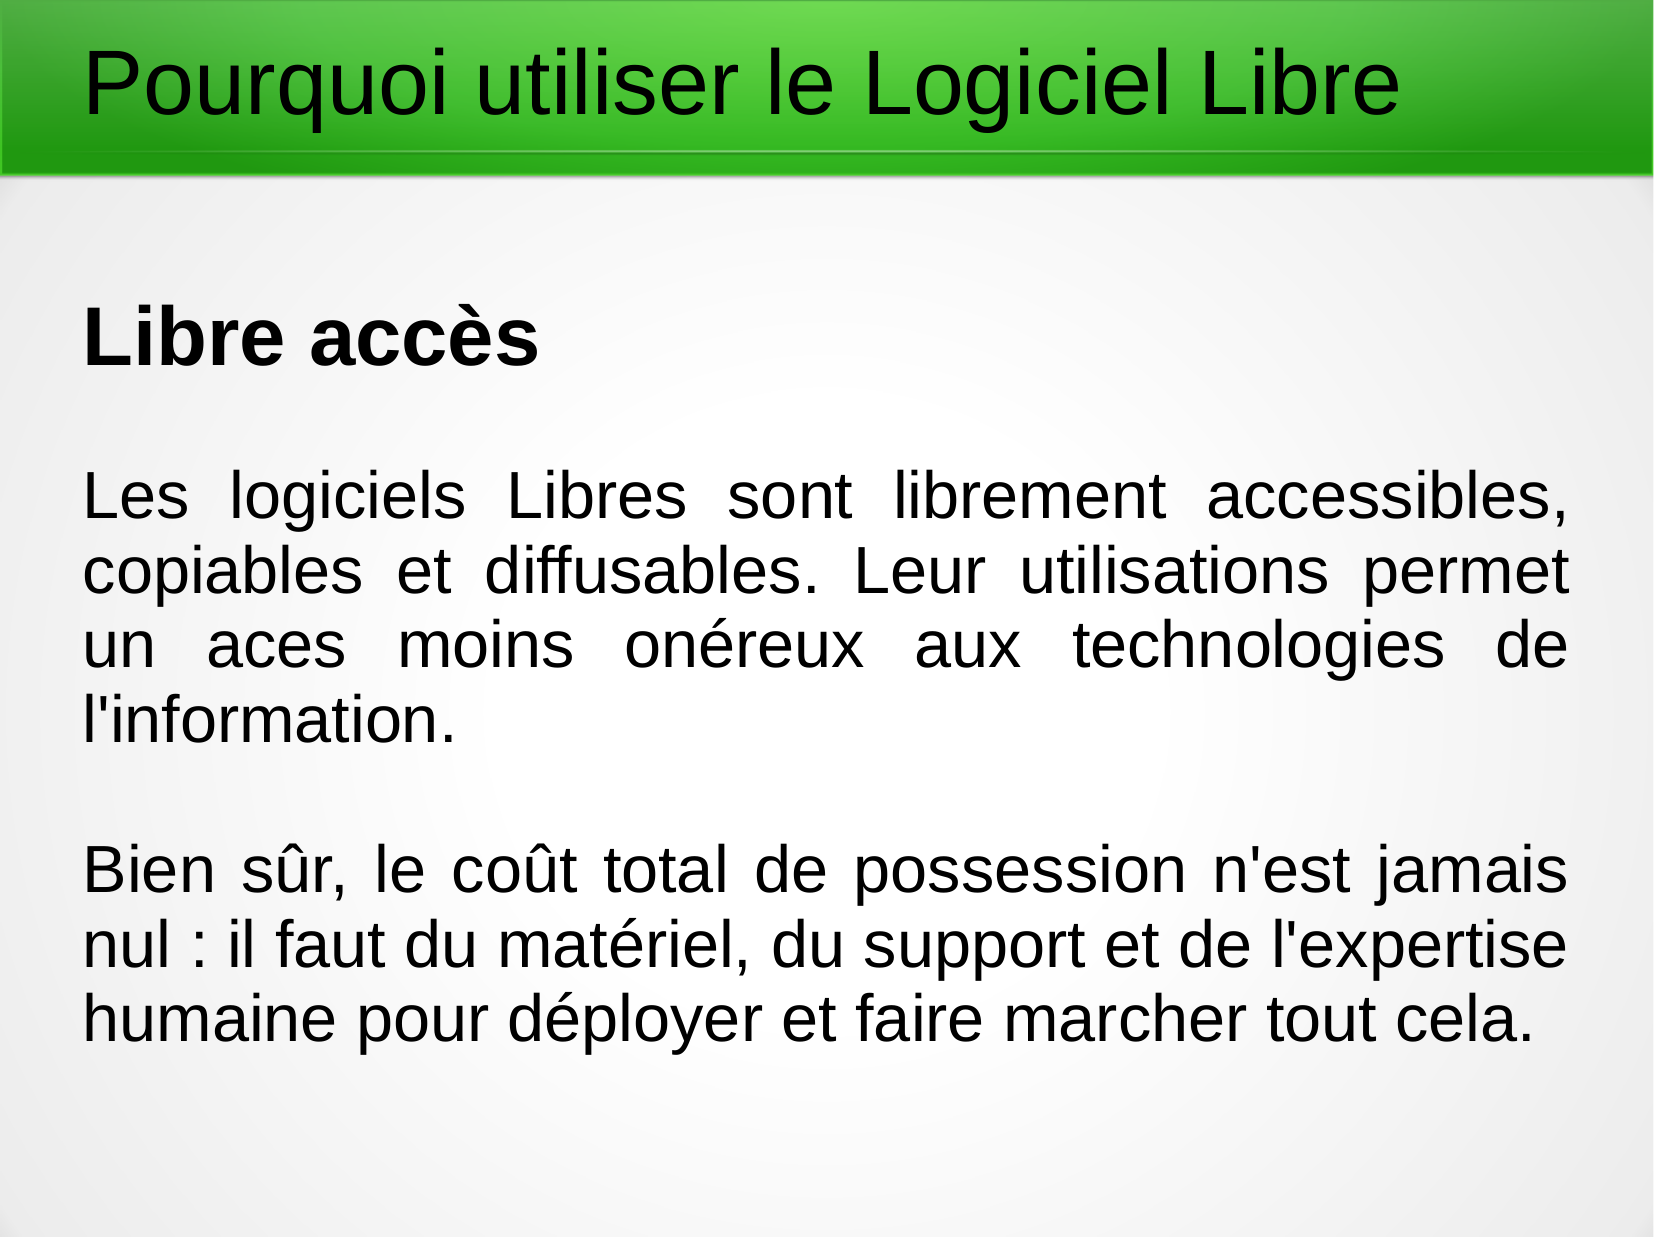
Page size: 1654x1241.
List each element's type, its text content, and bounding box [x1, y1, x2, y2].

subtitle Libre accès Les logiciels Libres sont librement accessibles, copiables et diffusables. Leur utilisations permet un aces moins onéreux aux technologies de l'information. Bien sûr, le coût total de possession n'est jamais nul : il faut du matériel, du support et de l'expertise humaine pour déployer et faire marcher tout cela. [82, 290, 1571, 1206]
picture [0, 0, 1654, 1237]
title Pourquoi utiliser le Logiciel Libre [82, 11, 1571, 154]
